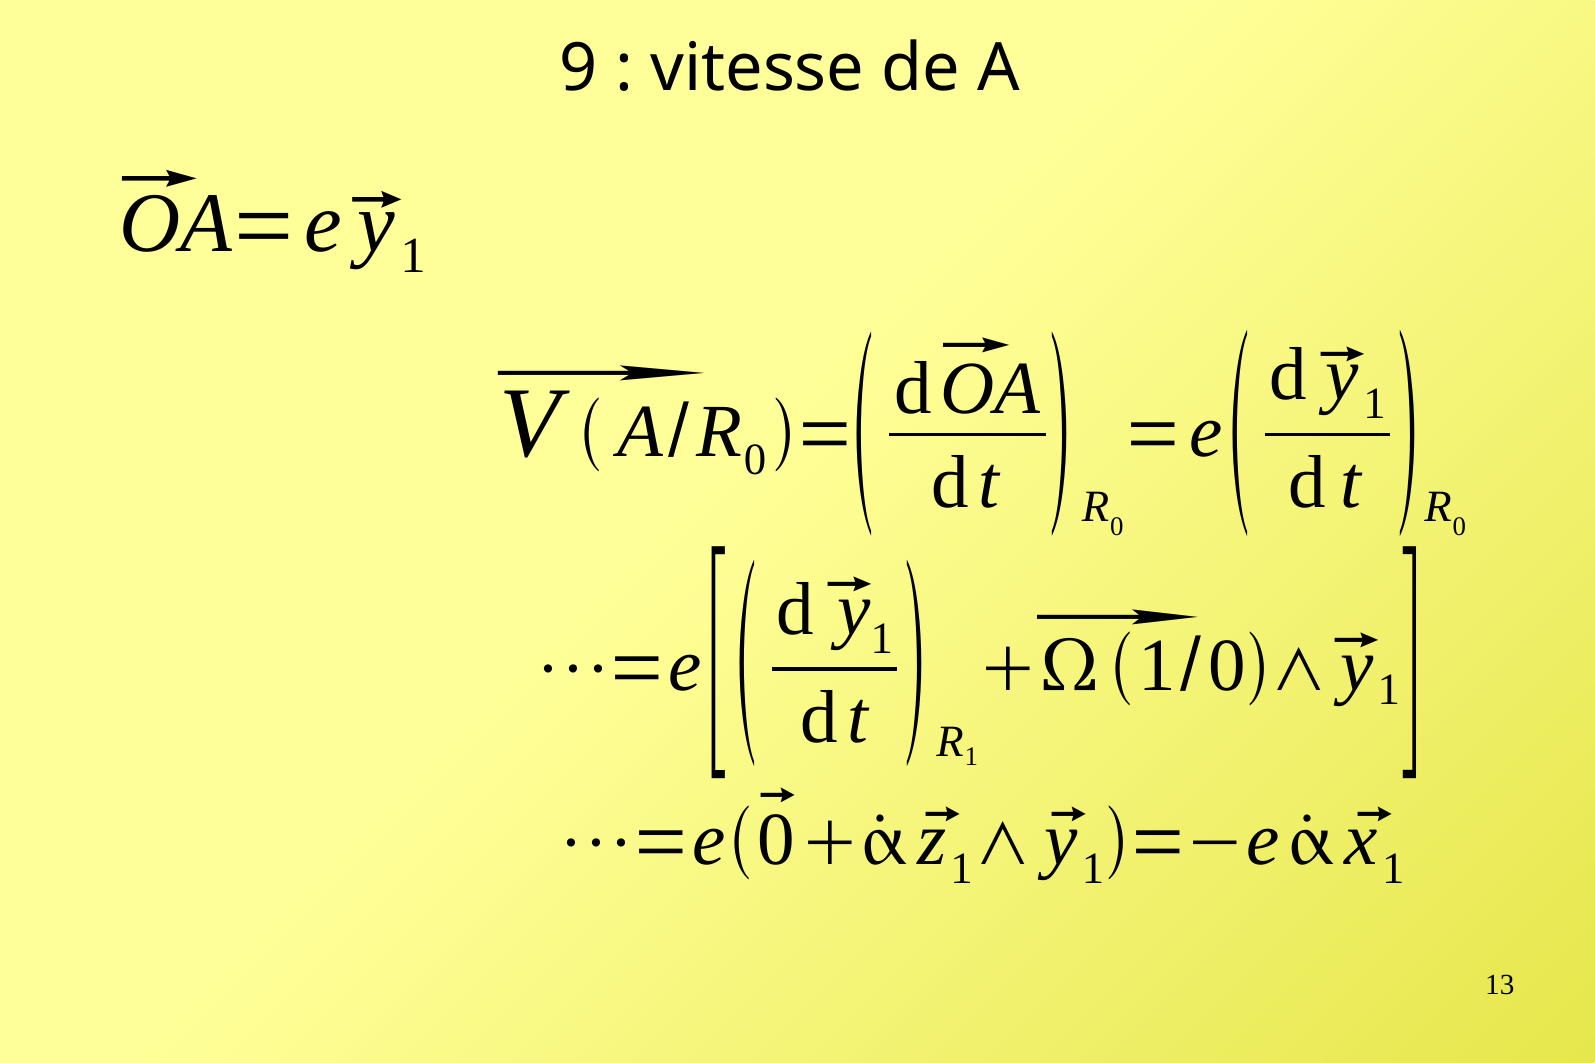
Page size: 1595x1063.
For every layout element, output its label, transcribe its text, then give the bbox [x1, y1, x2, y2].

chart [92, 166, 447, 285]
subtitle 9 : vitesse de A [72, 17, 1508, 112]
chart [457, 324, 1486, 892]
